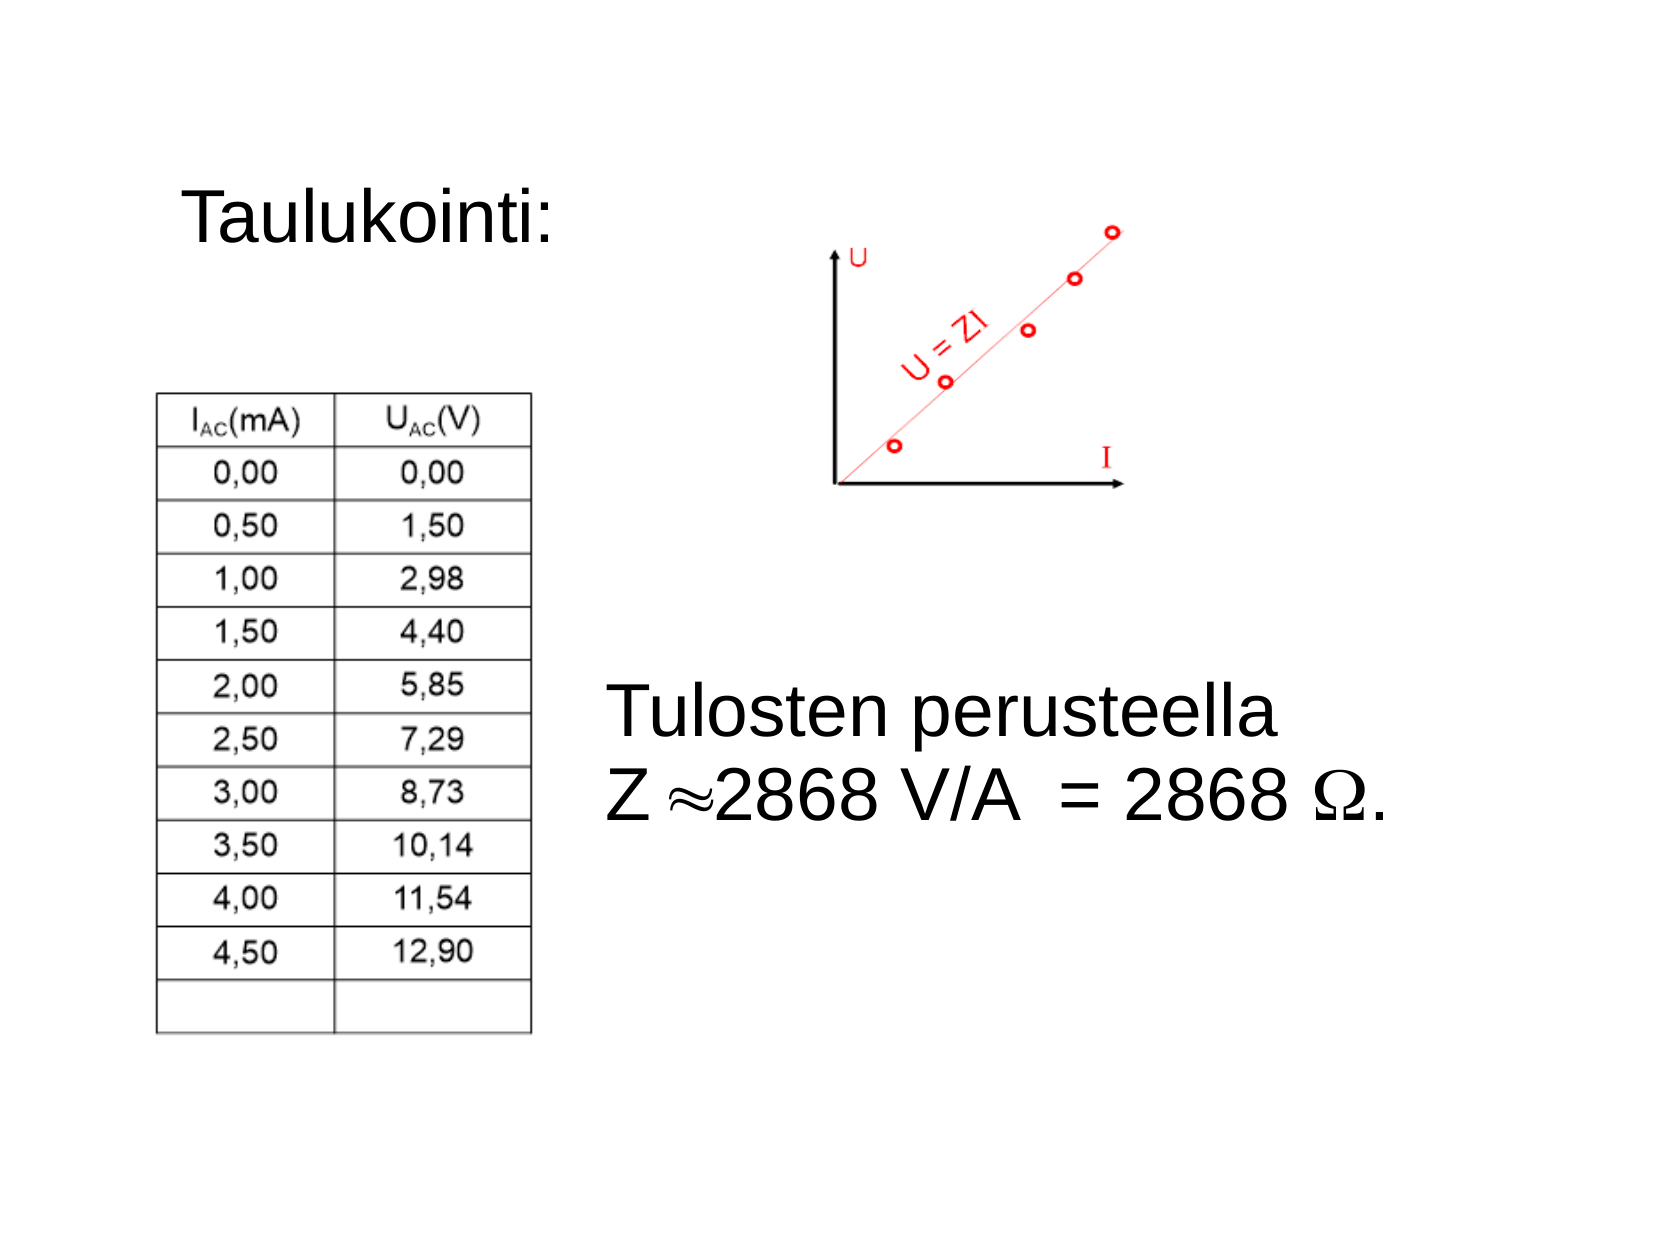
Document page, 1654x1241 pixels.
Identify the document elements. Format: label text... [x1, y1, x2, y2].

picture [96, 330, 591, 1063]
picture [770, 187, 1181, 532]
text_box Taulukointi: [165, 167, 993, 267]
chart [625, 755, 728, 839]
text_box Tulosten perusteella Z 2868 V/A = 2868 W. [590, 661, 1654, 929]
